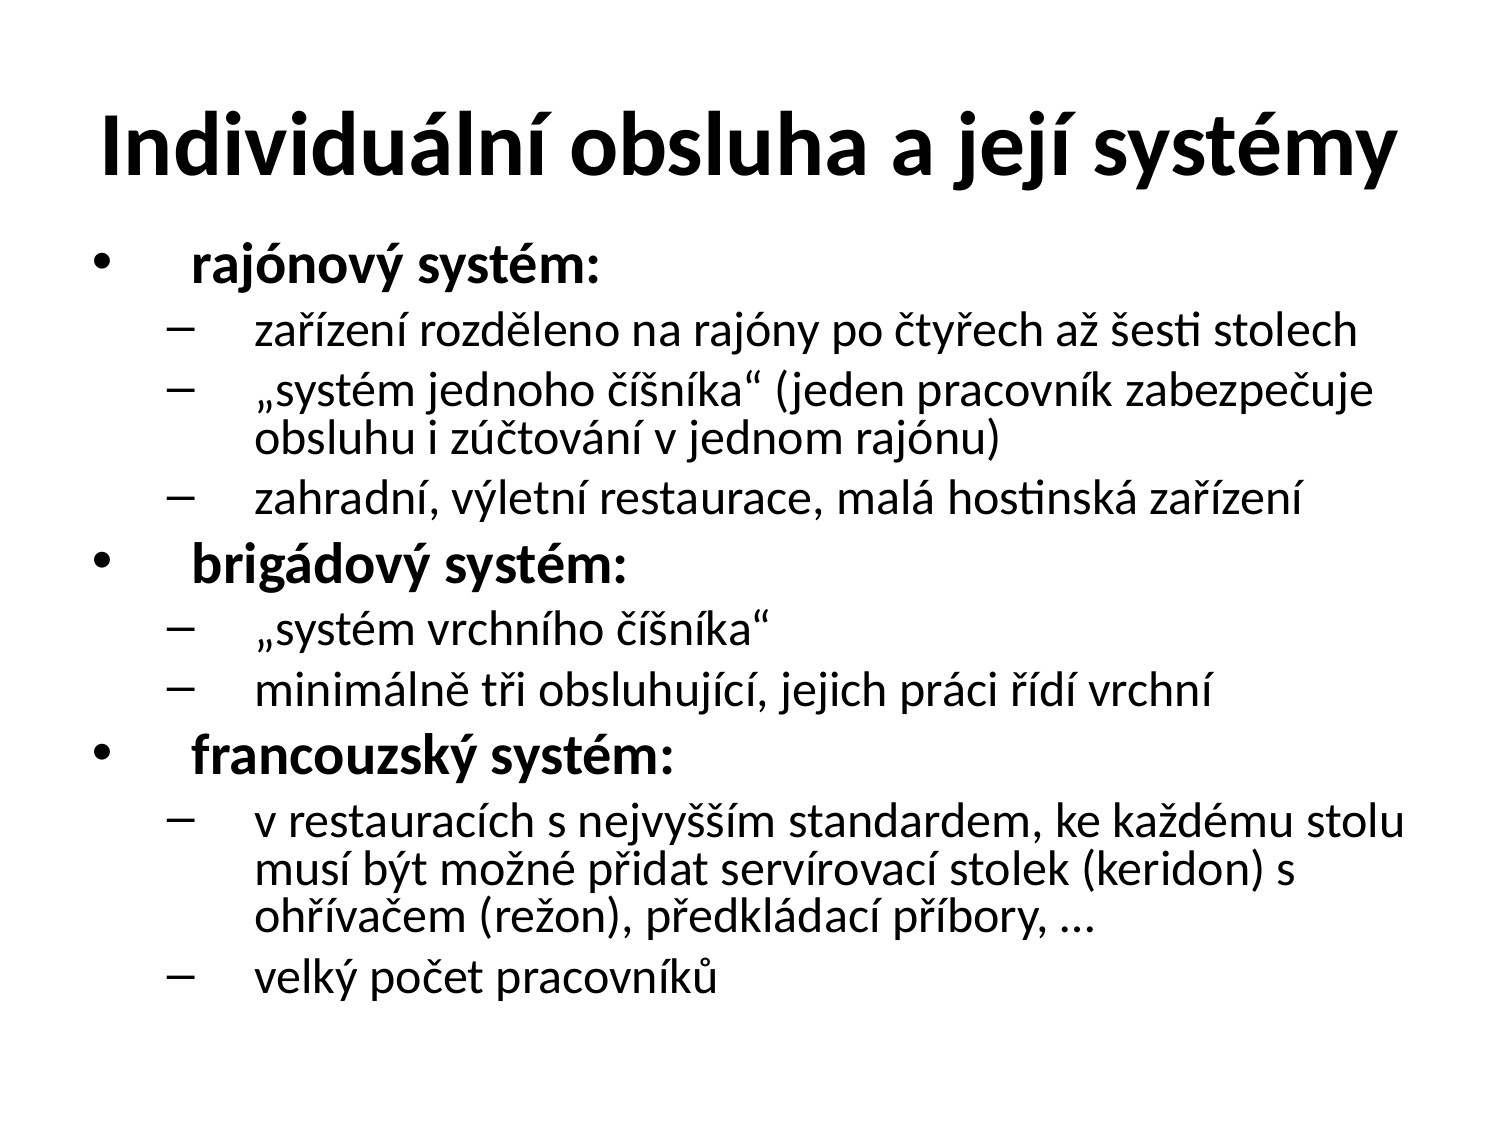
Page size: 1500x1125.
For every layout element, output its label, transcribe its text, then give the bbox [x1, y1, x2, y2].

list rajónový systém: zařízení rozděleno na rajóny po čtyřech až šesti stolech „systém jednoho číšníka“ (jeden pracovník zabezpečuje obsluhu i zúčtování v jednom rajónu) zahradní, výletní restaurace, malá hostinská zařízení brigádový systém: „systém vrchního číšníka“ minimálně tři obsluhující, jejich práci řídí vrchní francouzský systém: v restauracích s nejvyšším standardem, ke každému stolu musí být možné přidat servírovací stolek (keridon) s ohřívačem (režon), předkládací příbory, … velký počet pracovníků [76, 231, 1427, 1125]
title Individuální obsluha a její systémy [75, 45, 1426, 233]
